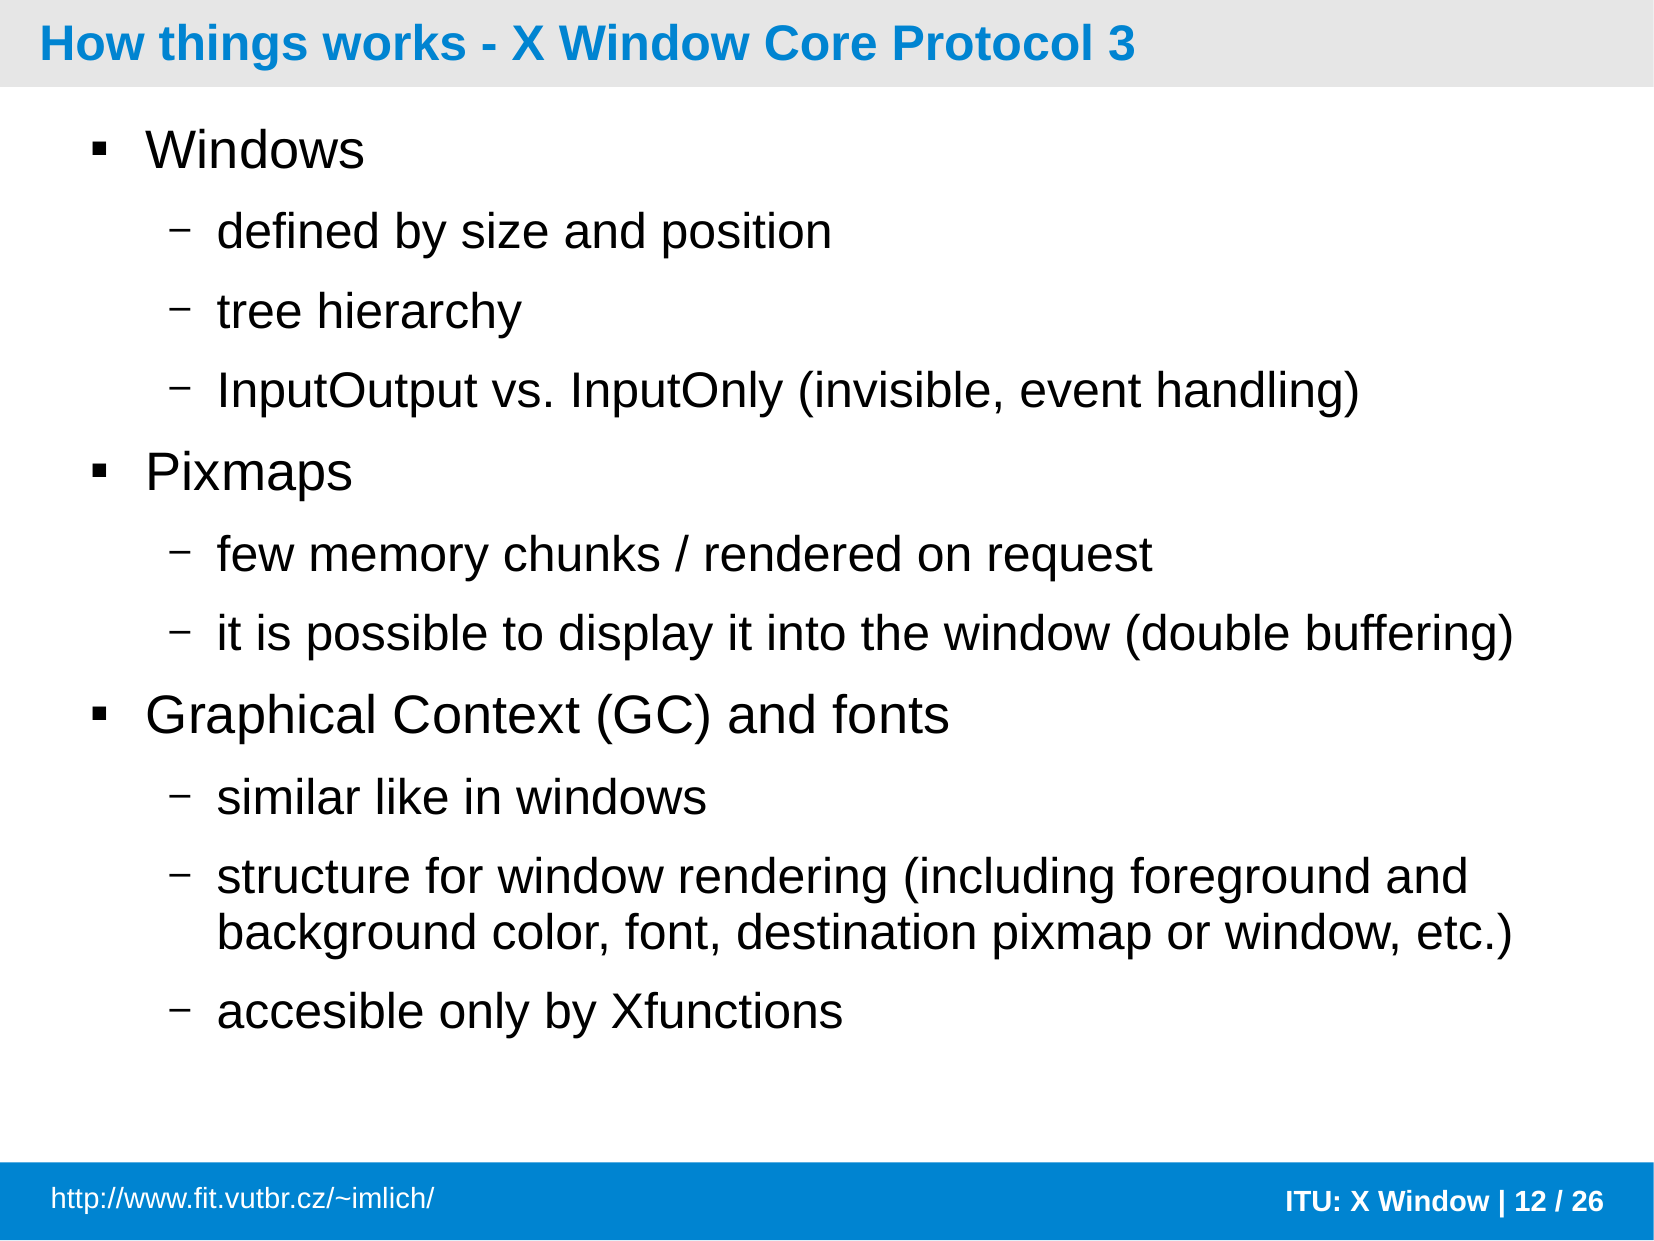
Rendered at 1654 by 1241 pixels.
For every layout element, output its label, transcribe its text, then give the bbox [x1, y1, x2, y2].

title How things works - X Window Core Protocol 3 [39, 5, 1615, 81]
list Windows defined by size and position tree hierarchy InputOutput vs. InputOnly (invisible, event handling) Pixmaps few memory chunks / rendered on request it is possible to display it into the window (double buffering) Graphical Context (GC) and fonts similar like in windows structure for window rendering (including foreground and background color, font, destination pixmap or window, etc.) accesible only by Xfunctions [75, 119, 1564, 1117]
